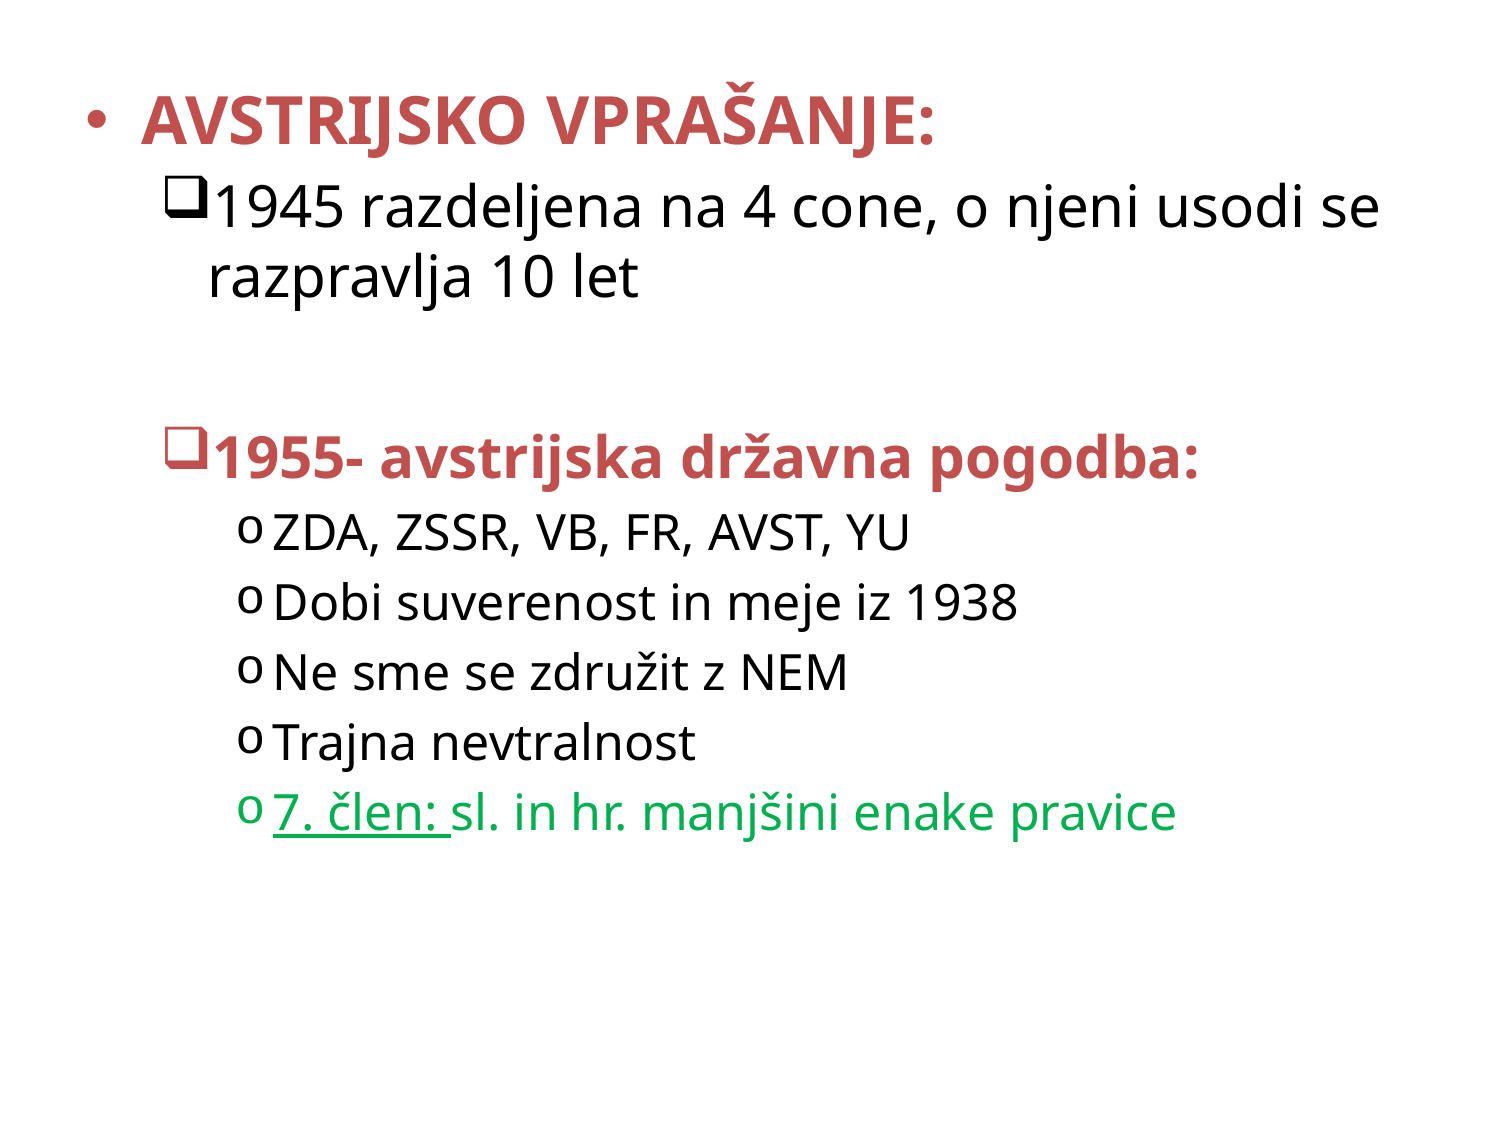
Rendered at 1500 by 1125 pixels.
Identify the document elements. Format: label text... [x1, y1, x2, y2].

list AVSTRIJSKO VPRAŠANJE: 1945 razdeljena na 4 cone, o njeni usodi se razpravlja 10 let 1955- avstrijska državna pogodba: ZDA, ZSSR, VB, FR, AVST, YU Dobi suverenost in meje iz 1938 Ne sme se združit z NEM Trajna nevtralnost 7. člen: sl. in hr. manjšini enake pravice [70, 70, 1421, 1020]
